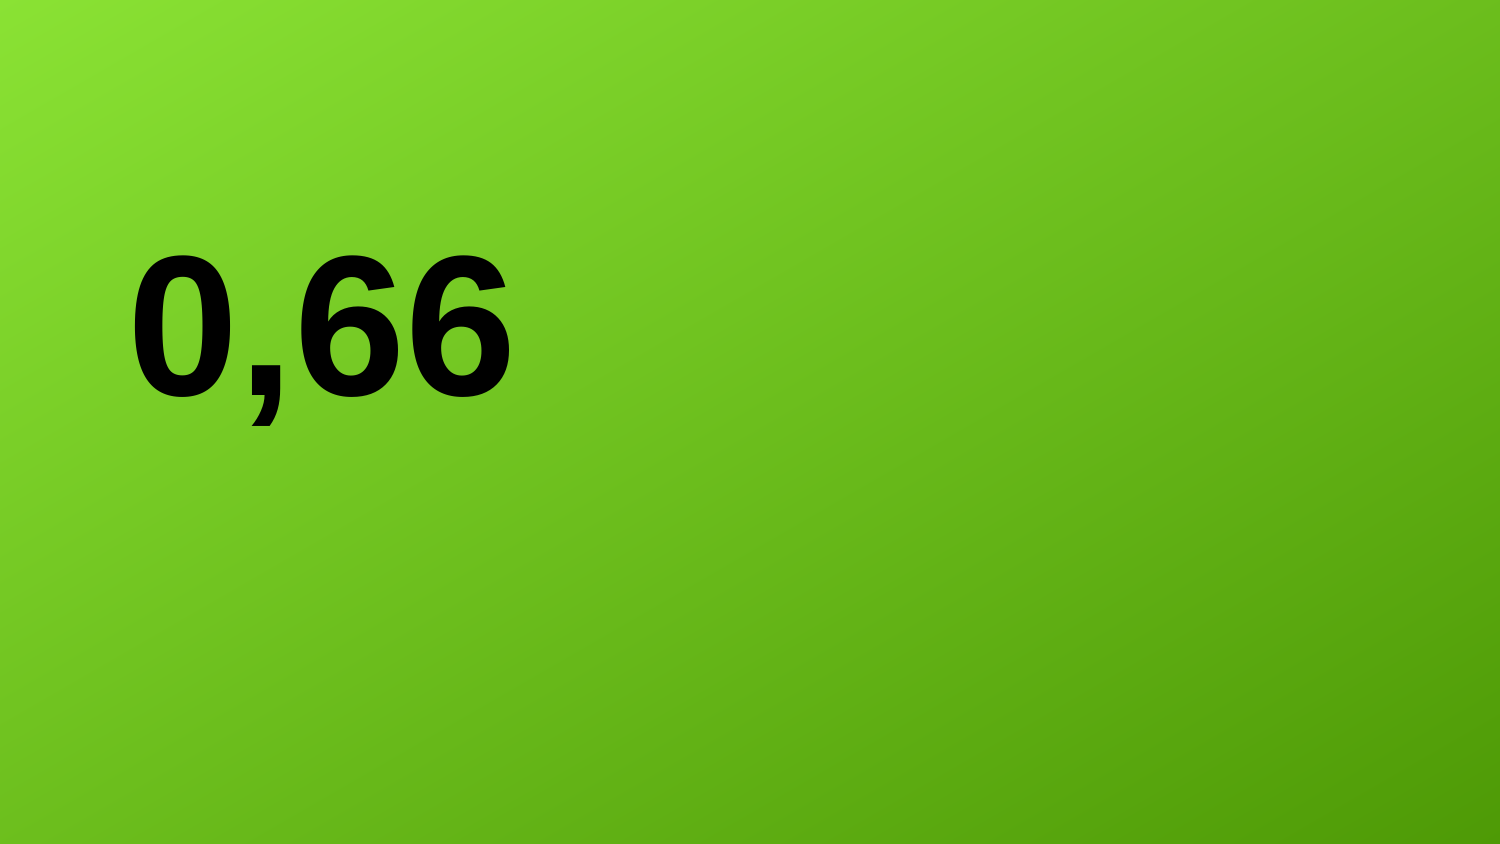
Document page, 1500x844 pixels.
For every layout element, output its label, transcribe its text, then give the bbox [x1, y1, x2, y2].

title 0,66 [112, 259, 1388, 450]
